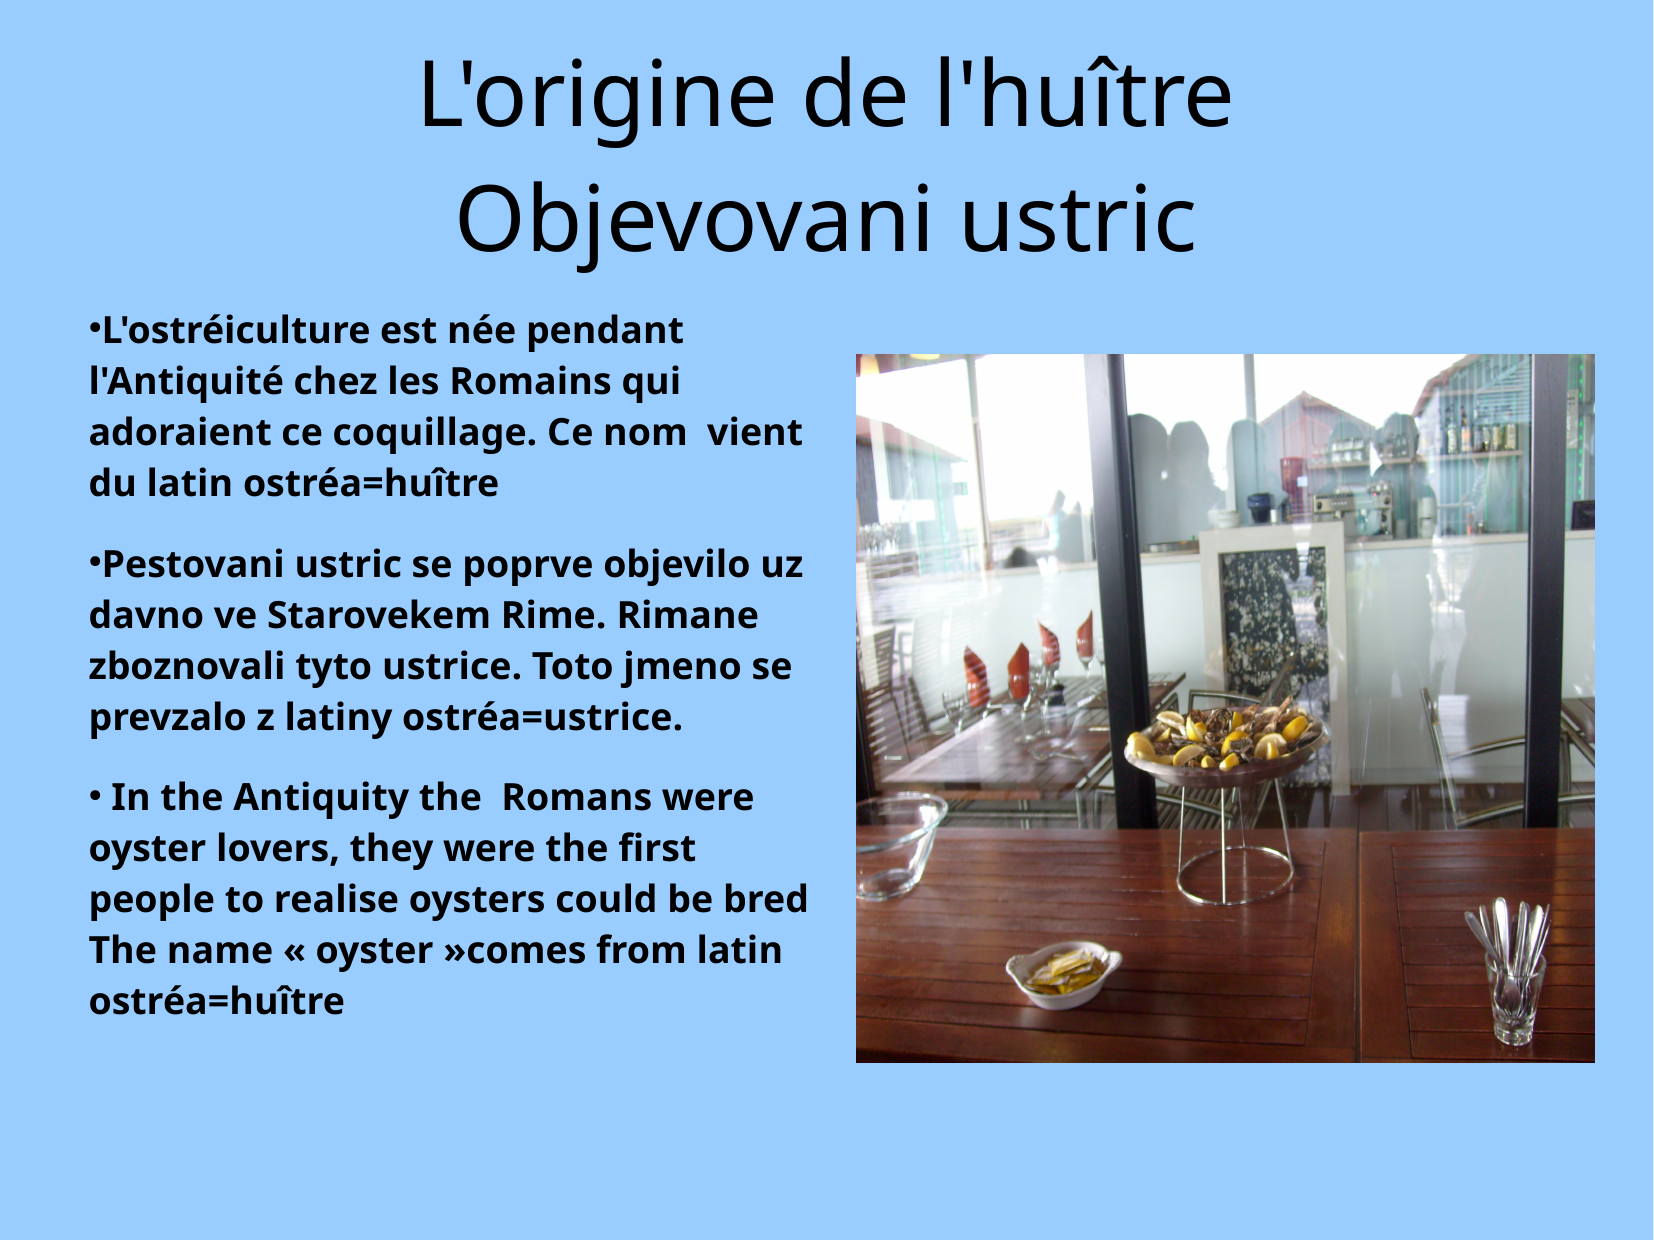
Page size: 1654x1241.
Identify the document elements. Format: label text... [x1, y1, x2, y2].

title L'origine de l'huître Objevovani ustric [82, 25, 1571, 281]
picture [856, 354, 1595, 1063]
list L'ostréiculture est née pendant l'Antiquité chez les Romains qui adoraient ce coquillage. Ce nom vient du latin ostréa=huître Pestovani ustric se poprve objevilo uz davno ve Starovekem Rime. Rimane zboznovali tyto ustrice. Toto jmeno se prevzalo z latiny ostréa=ustrice. In the Antiquity the Romans were oyster lovers, they were the first people to realise oysters could be bred The name « oyster »comes from latin ostréa=huître [88, 303, 815, 1123]
